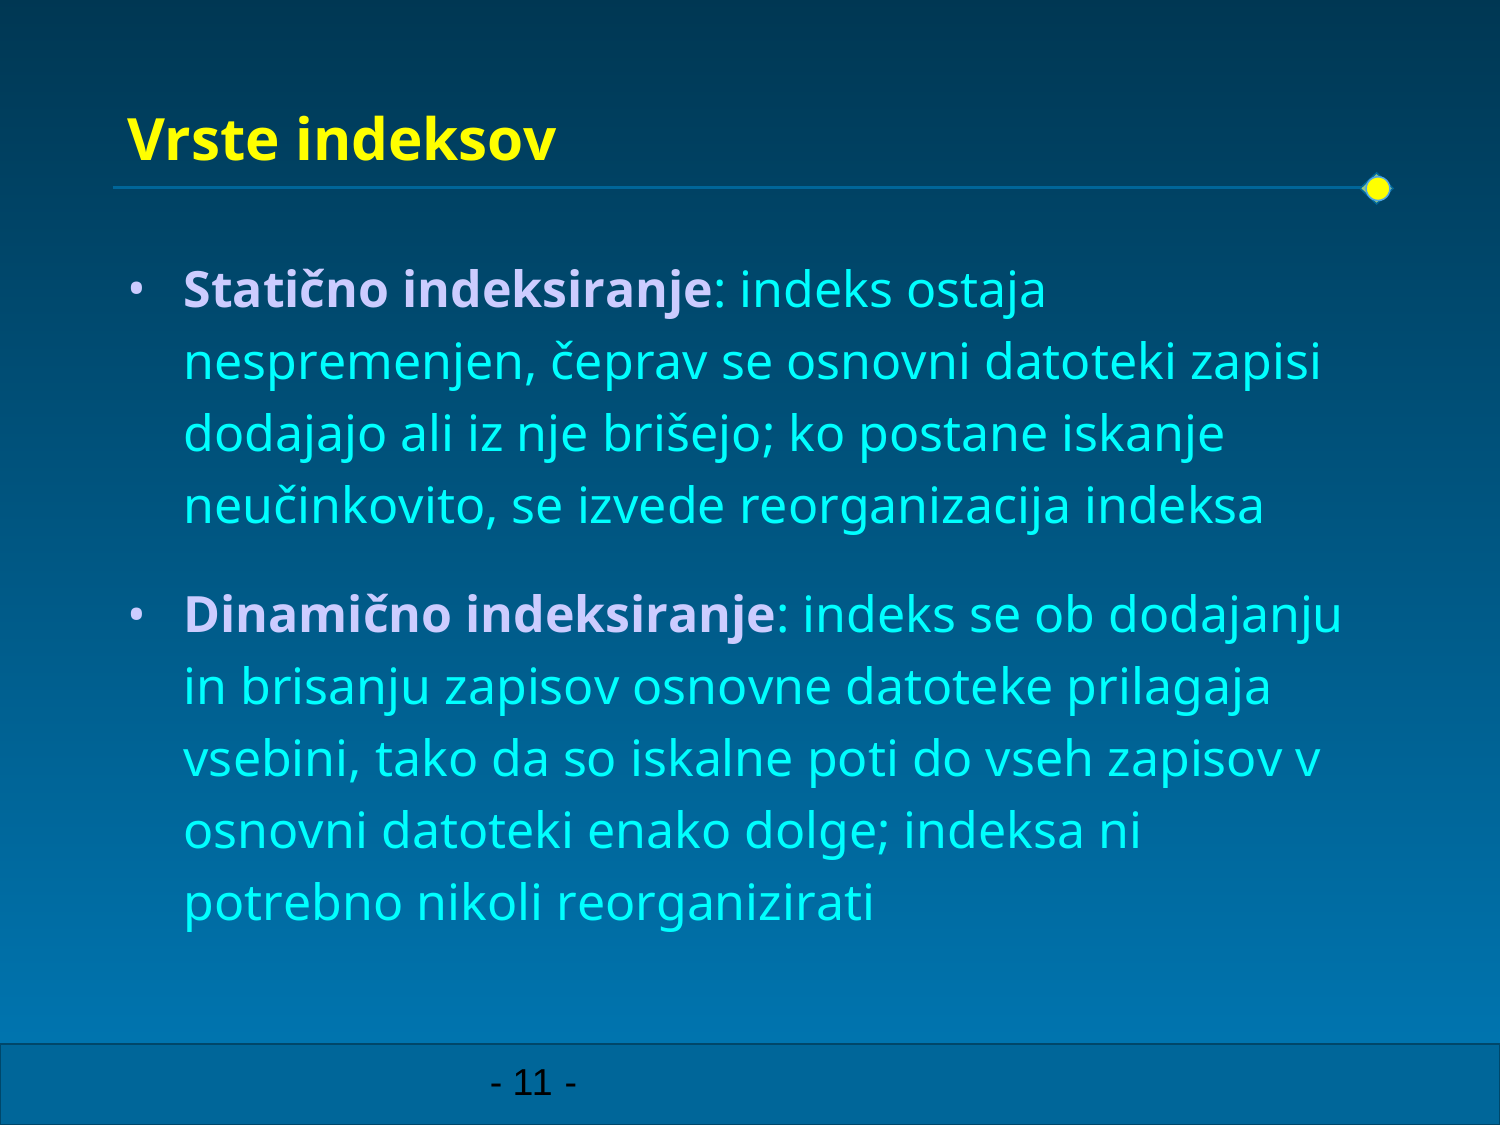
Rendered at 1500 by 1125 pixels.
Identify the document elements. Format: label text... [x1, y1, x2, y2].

title Vrste indeksov [112, 94, 1388, 181]
list Statično indeksiranje: indeks ostaja nespremenjen, čeprav se osnovni datoteki zapisi dodajajo ali iz nje brišejo; ko postane iskanje neučinkovito, se izvede reorganizacija indeksa Dinamično indeksiranje: indeks se ob dodajanju in brisanju zapisov osnovne datoteke prilagaja vsebini, tako da so iskalne poti do vseh zapisov v osnovni datoteki enako dolge; indeksa ni potrebno nikoli reorganizirati [112, 237, 1388, 963]
